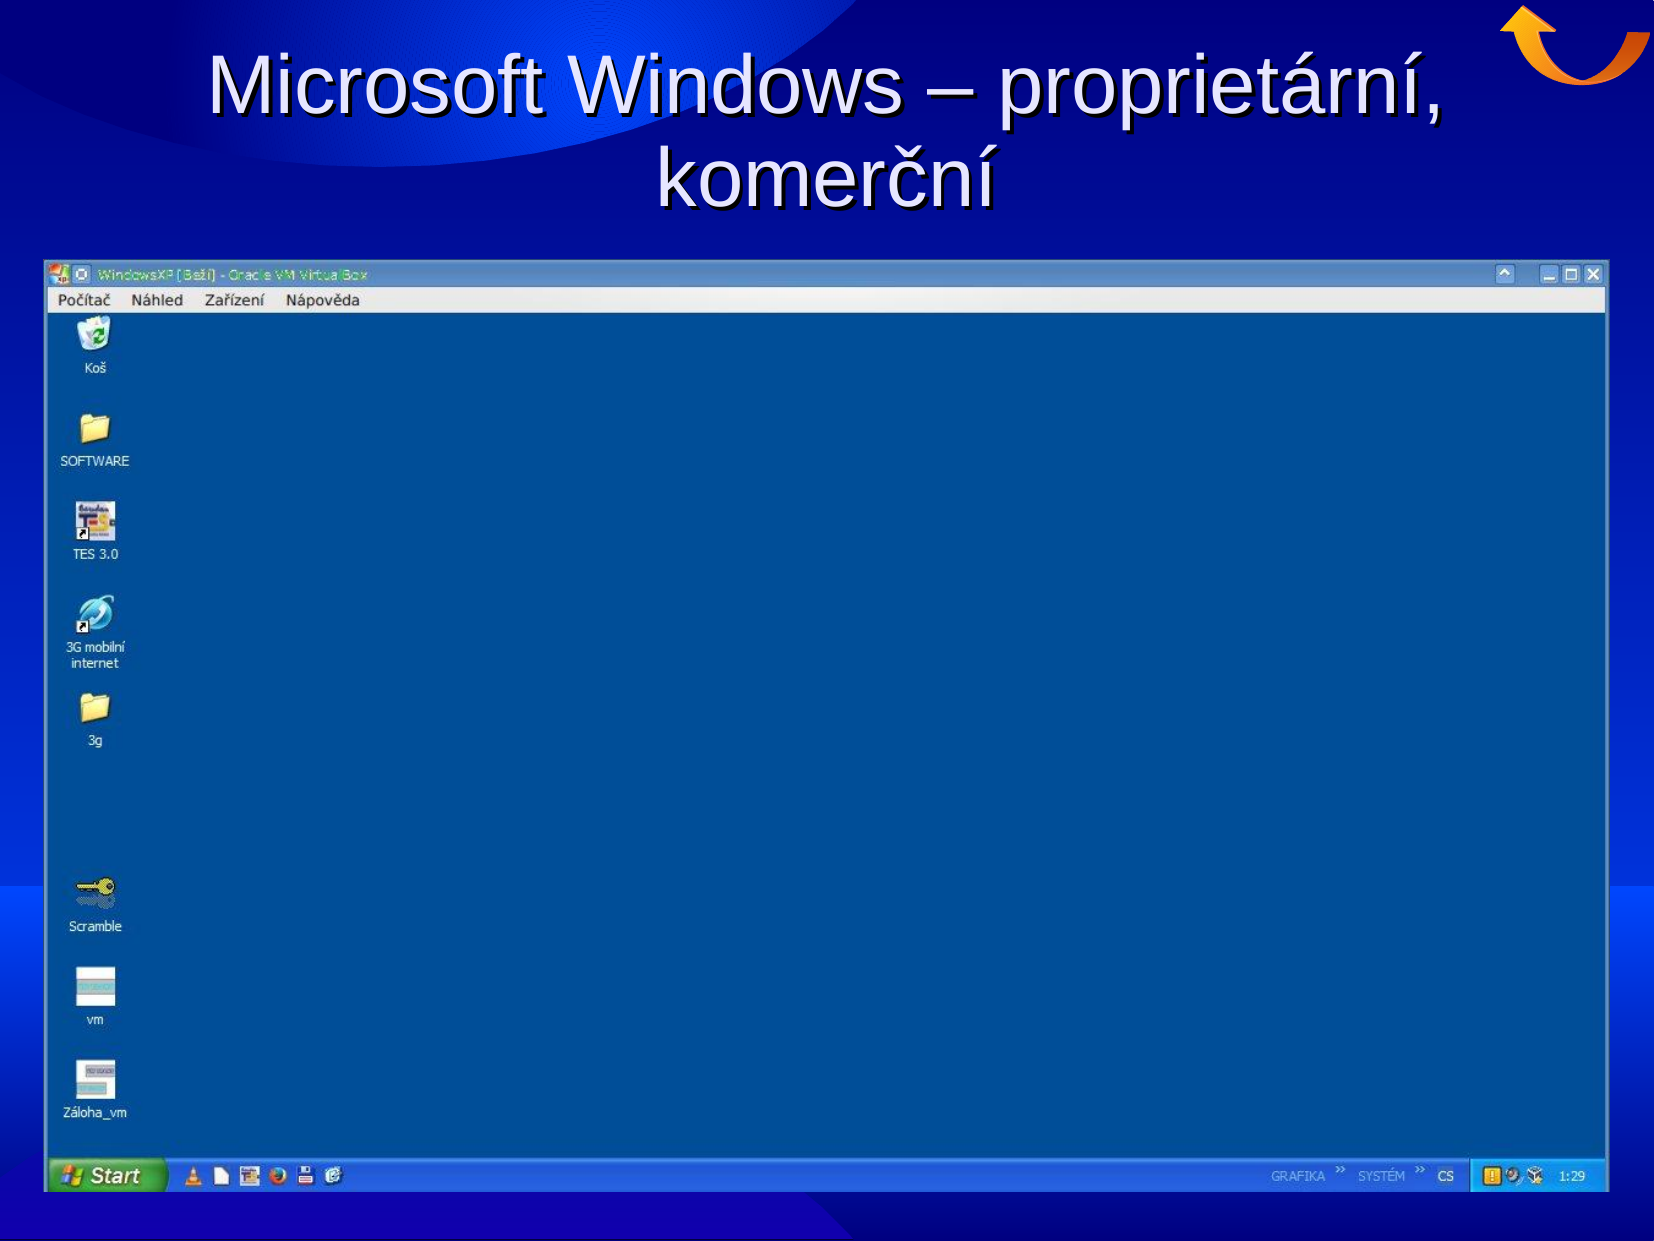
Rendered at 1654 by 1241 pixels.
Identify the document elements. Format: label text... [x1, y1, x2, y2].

picture [43, 259, 1610, 1192]
title Microsoft Windows – proprietární, komerční [82, 37, 1571, 225]
picture [1496, 0, 1654, 91]
